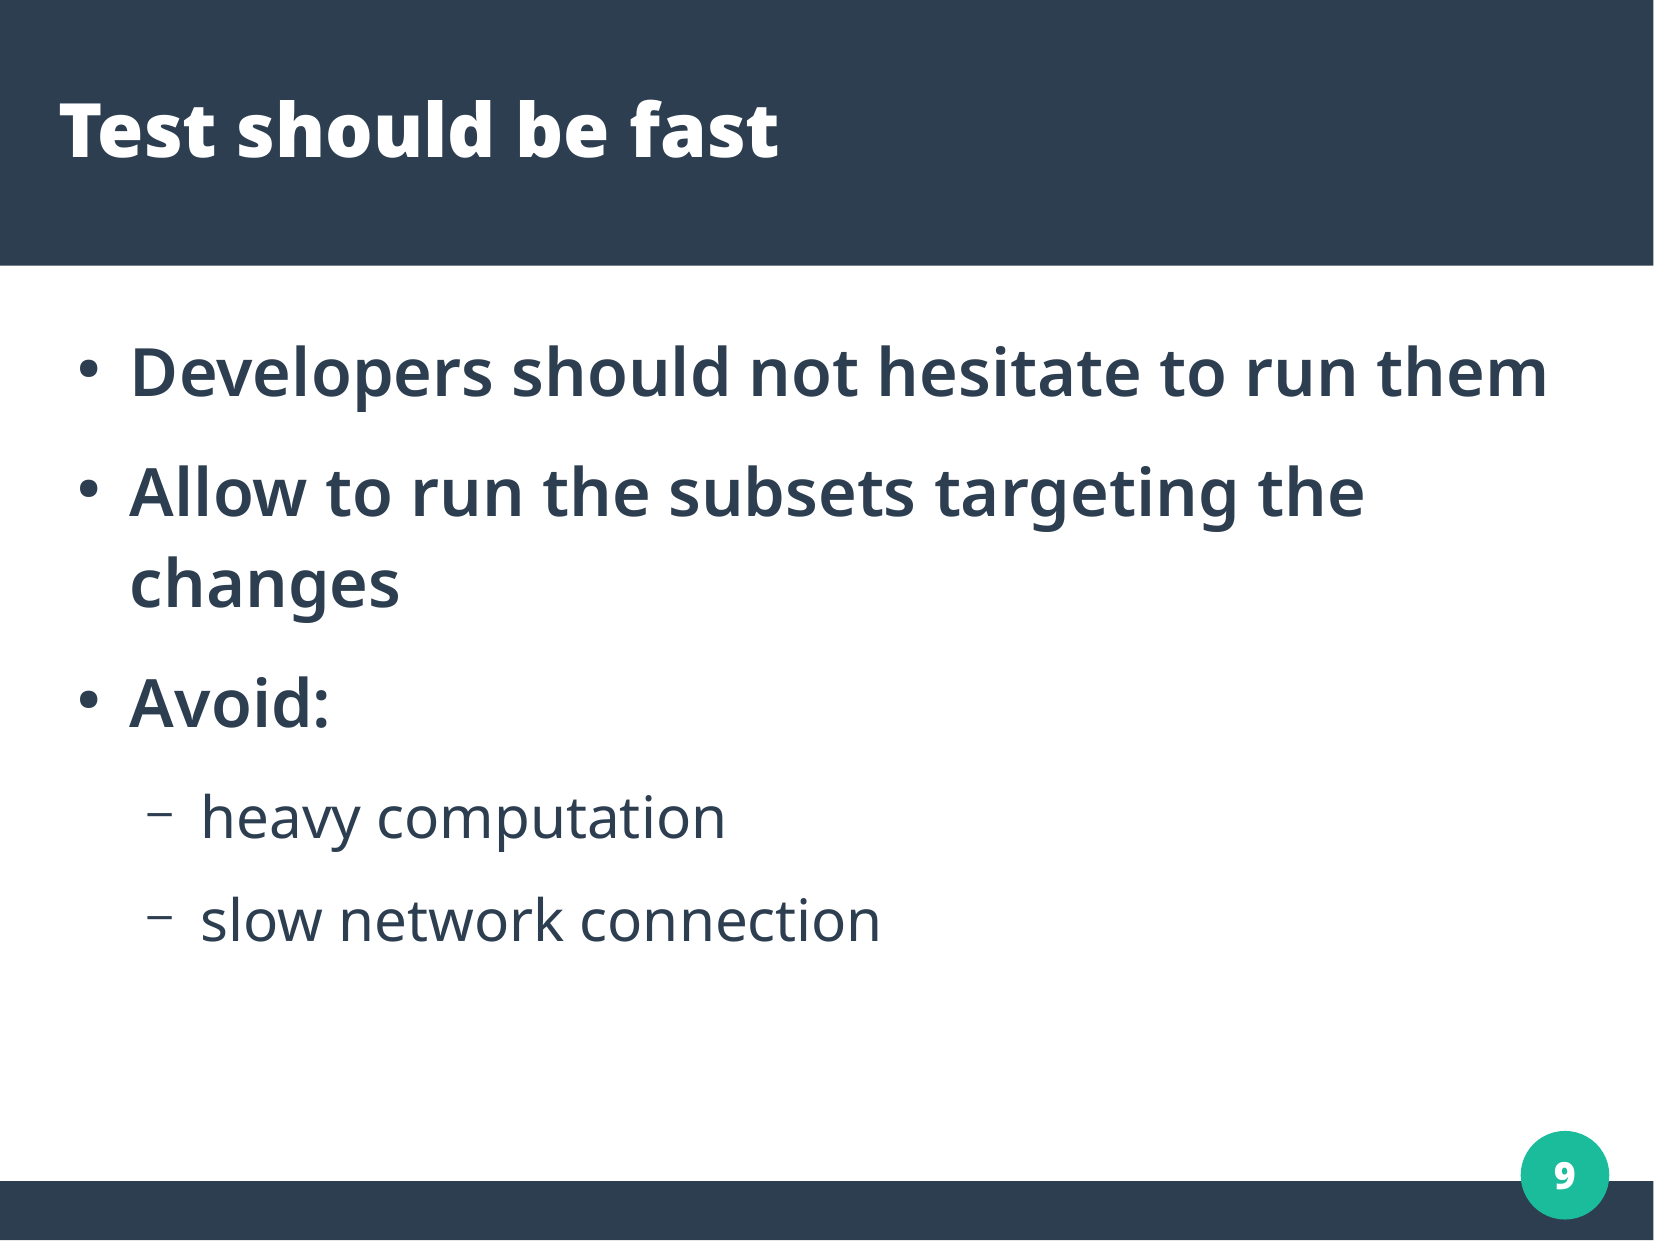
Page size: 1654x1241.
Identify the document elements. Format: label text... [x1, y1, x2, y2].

title Test should be fast [59, 49, 1595, 207]
list Developers should not hesitate to run them Allow to run the subsets targeting the changes Avoid: heavy computation slow network connection [59, 324, 1595, 1152]
